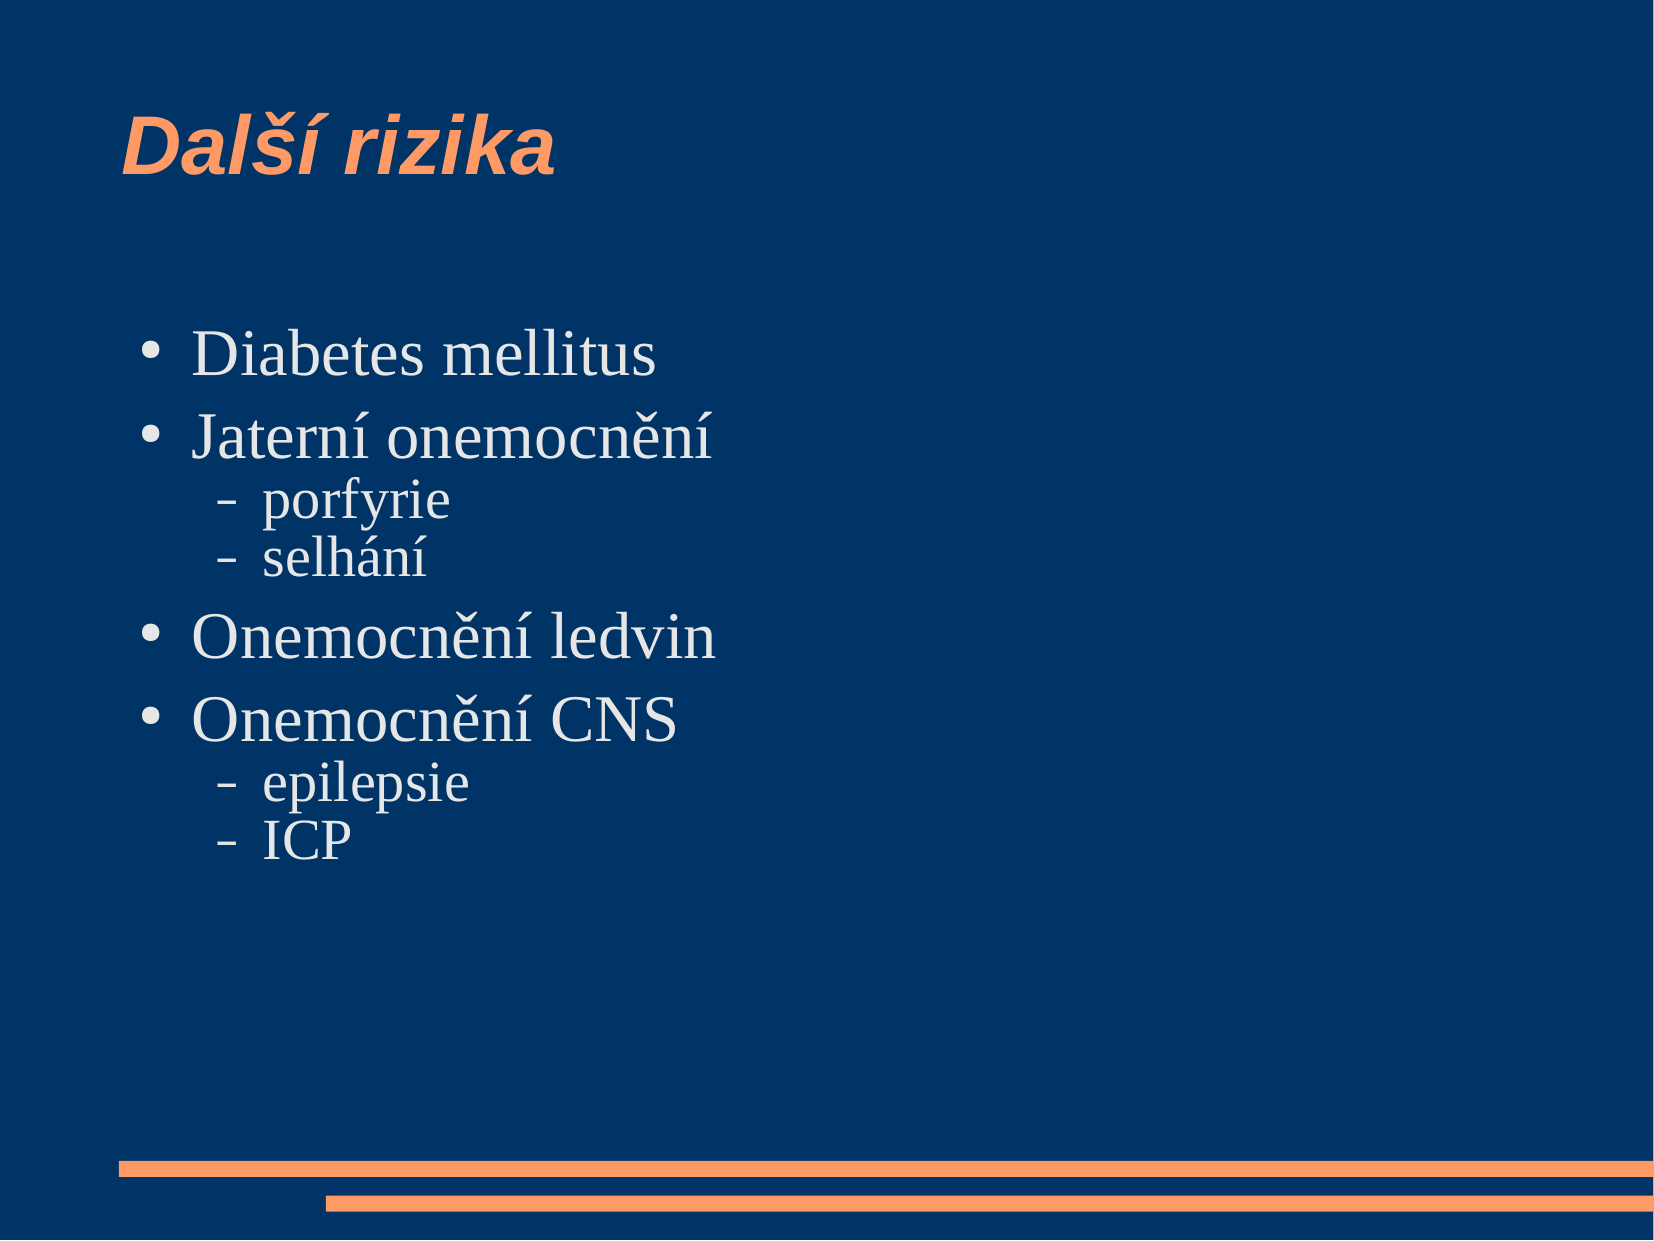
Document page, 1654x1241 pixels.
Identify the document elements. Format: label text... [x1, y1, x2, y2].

list Diabetes mellitus Jaterní onemocnění porfyrie selhání Onemocnění ledvin Onemocnění CNS epilepsie ICP [121, 322, 1561, 1133]
title Další rizika [121, 46, 1534, 254]
